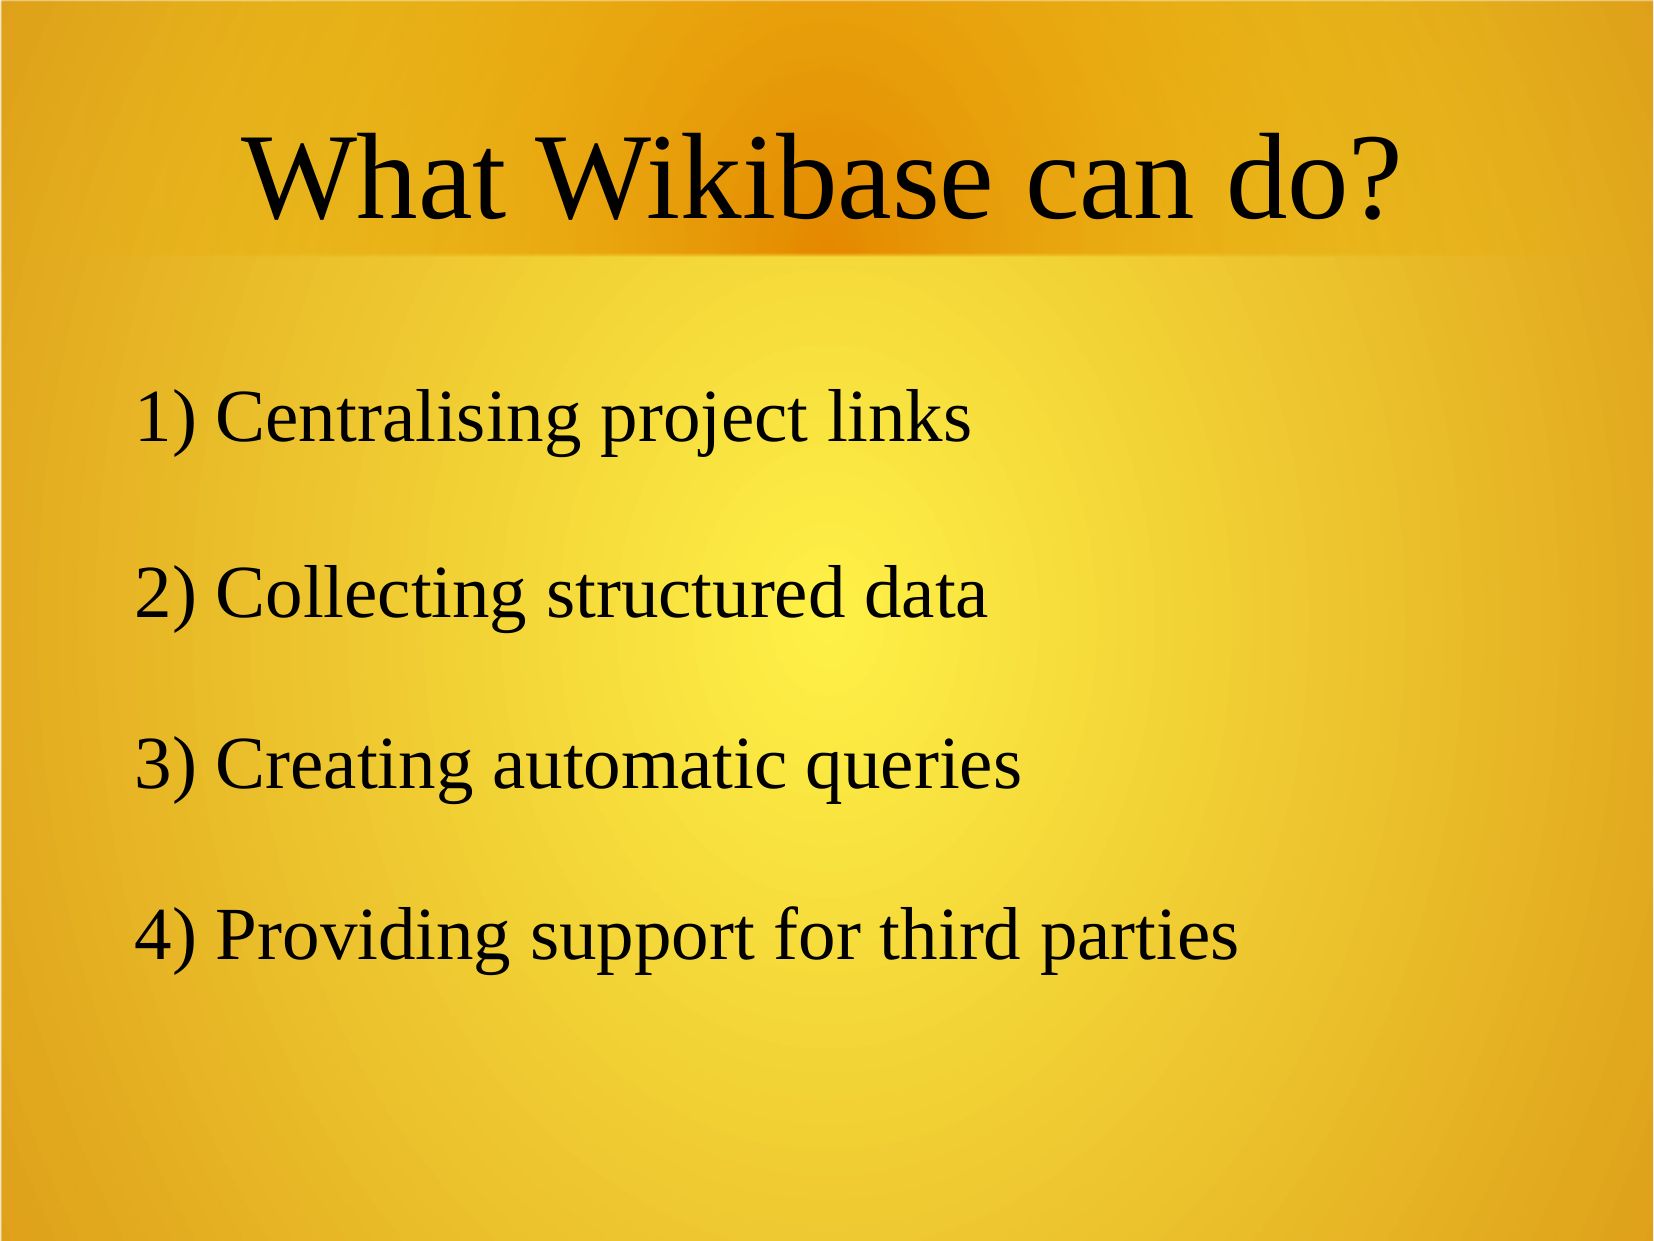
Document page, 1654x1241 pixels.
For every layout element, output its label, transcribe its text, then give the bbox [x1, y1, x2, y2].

picture [0, 0, 1654, 1241]
title What Wikibase can do? [78, 70, 1567, 278]
subtitle Centralising project links Collecting structured data Creating automatic queries Providing support for third parties [134, 306, 1520, 1040]
